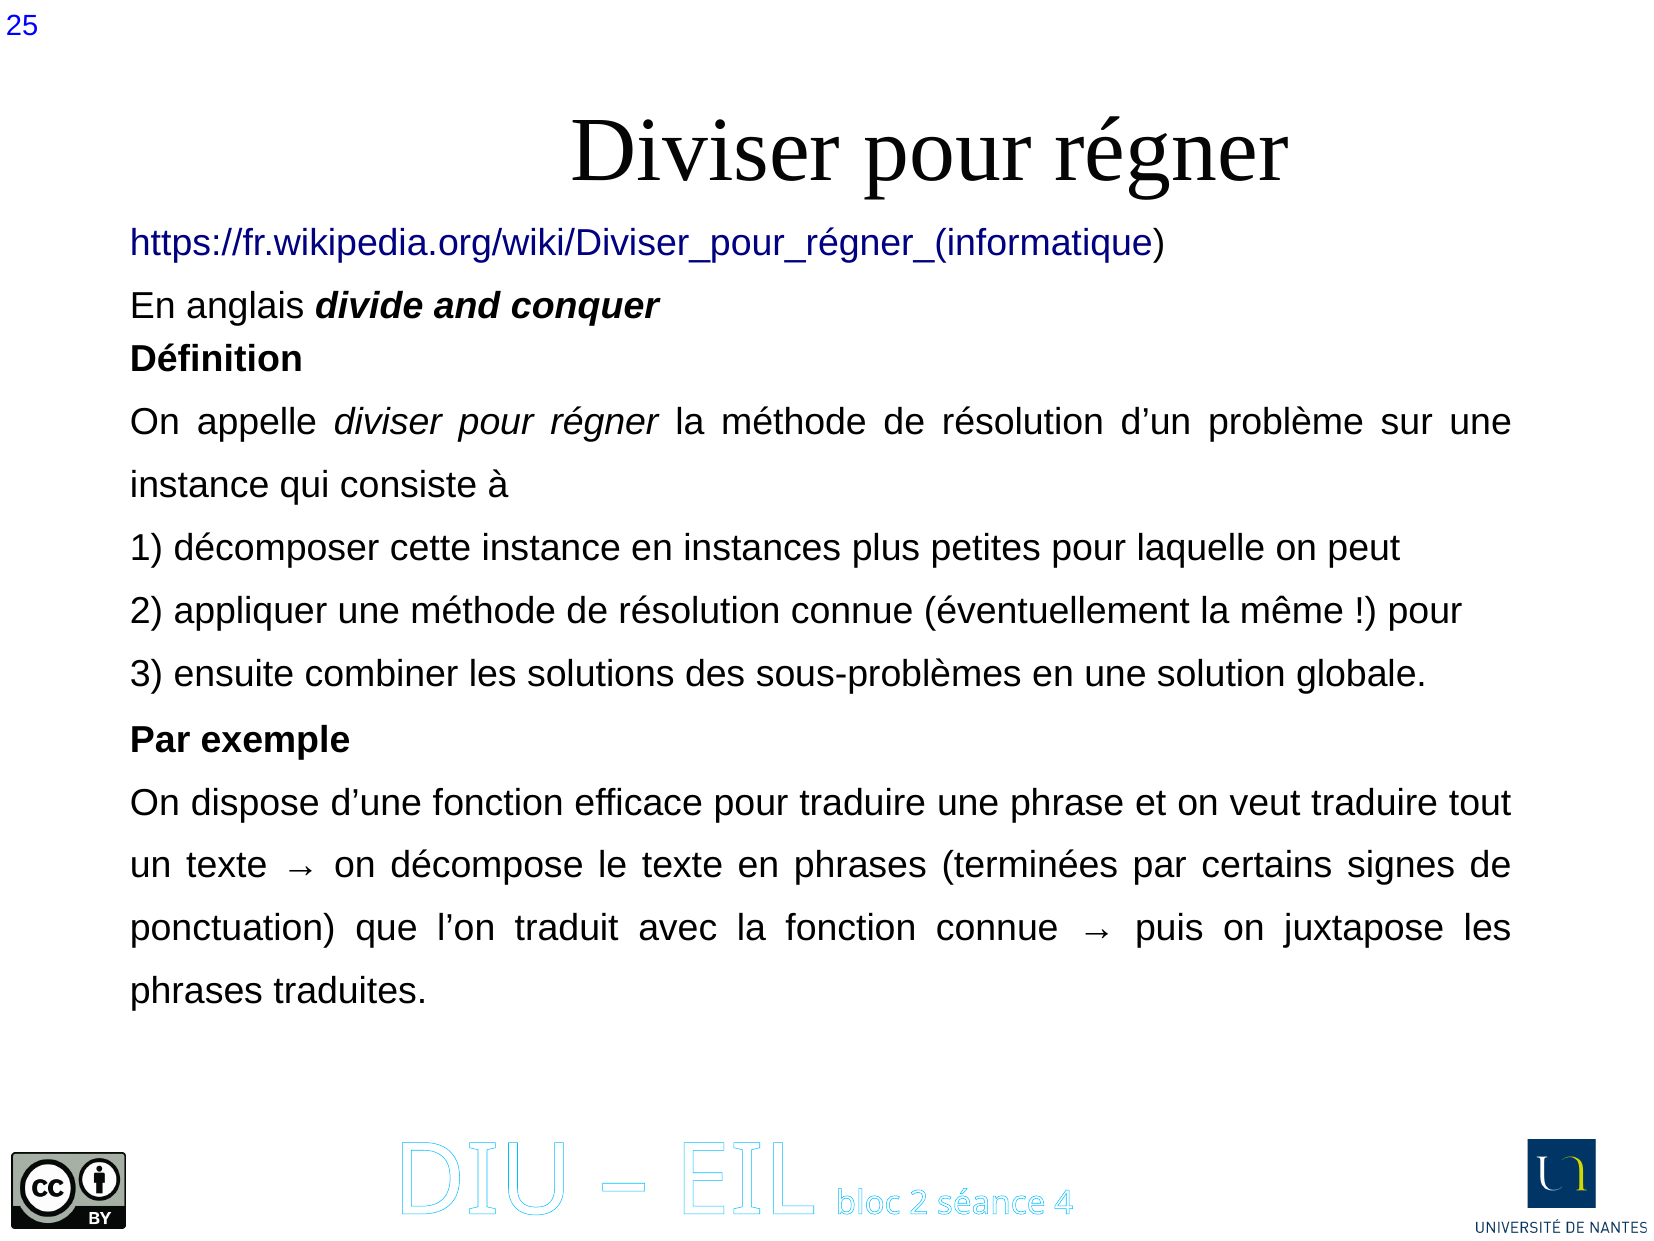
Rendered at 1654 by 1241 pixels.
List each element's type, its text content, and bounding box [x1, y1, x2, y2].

subtitle https://fr.wikipedia.org/wiki/Diviser_pour_régner_(informatique) En anglais divide and conquer [129, 200, 1406, 316]
picture [508, 1142, 564, 1216]
picture [733, 1142, 761, 1215]
picture [858, 1188, 863, 1215]
picture [402, 1142, 460, 1215]
picture [972, 1195, 988, 1215]
picture [773, 1142, 815, 1215]
picture [866, 1195, 884, 1215]
picture [838, 1188, 855, 1215]
picture [938, 1195, 952, 1215]
picture [954, 1188, 971, 1215]
picture [11, 1152, 126, 1229]
picture [992, 1195, 1009, 1215]
picture [1012, 1195, 1026, 1215]
picture [910, 1189, 927, 1215]
picture [1028, 1195, 1045, 1215]
picture [1054, 1189, 1073, 1215]
text_box Par exemple On dispose d’une fonction efficace pour traduire une phrase et on veut traduire tout un texte → on décompose le texte en phrases (terminées par certains signes de ponctuation) que l’on traduit avec la fonction connue → puis on juxtapose les phrases traduites. [129, 697, 1512, 1012]
text_box Définition On appelle diviser pour régner la méthode de résolution d’un problème sur une instance qui consiste à 1) décomposer cette instance en instances plus petites pour laquelle on peut 2) appliquer une méthode de résolution connue (éventuellement la même !) pour 3) ensuite combiner les solutions des sous-problèmes en une solution globale. [129, 316, 1512, 695]
title Diviser pour régner [265, 47, 1595, 252]
picture [602, 1182, 645, 1192]
picture [886, 1195, 900, 1215]
picture [1476, 1139, 1647, 1233]
picture [683, 1142, 725, 1215]
picture [469, 1142, 496, 1215]
